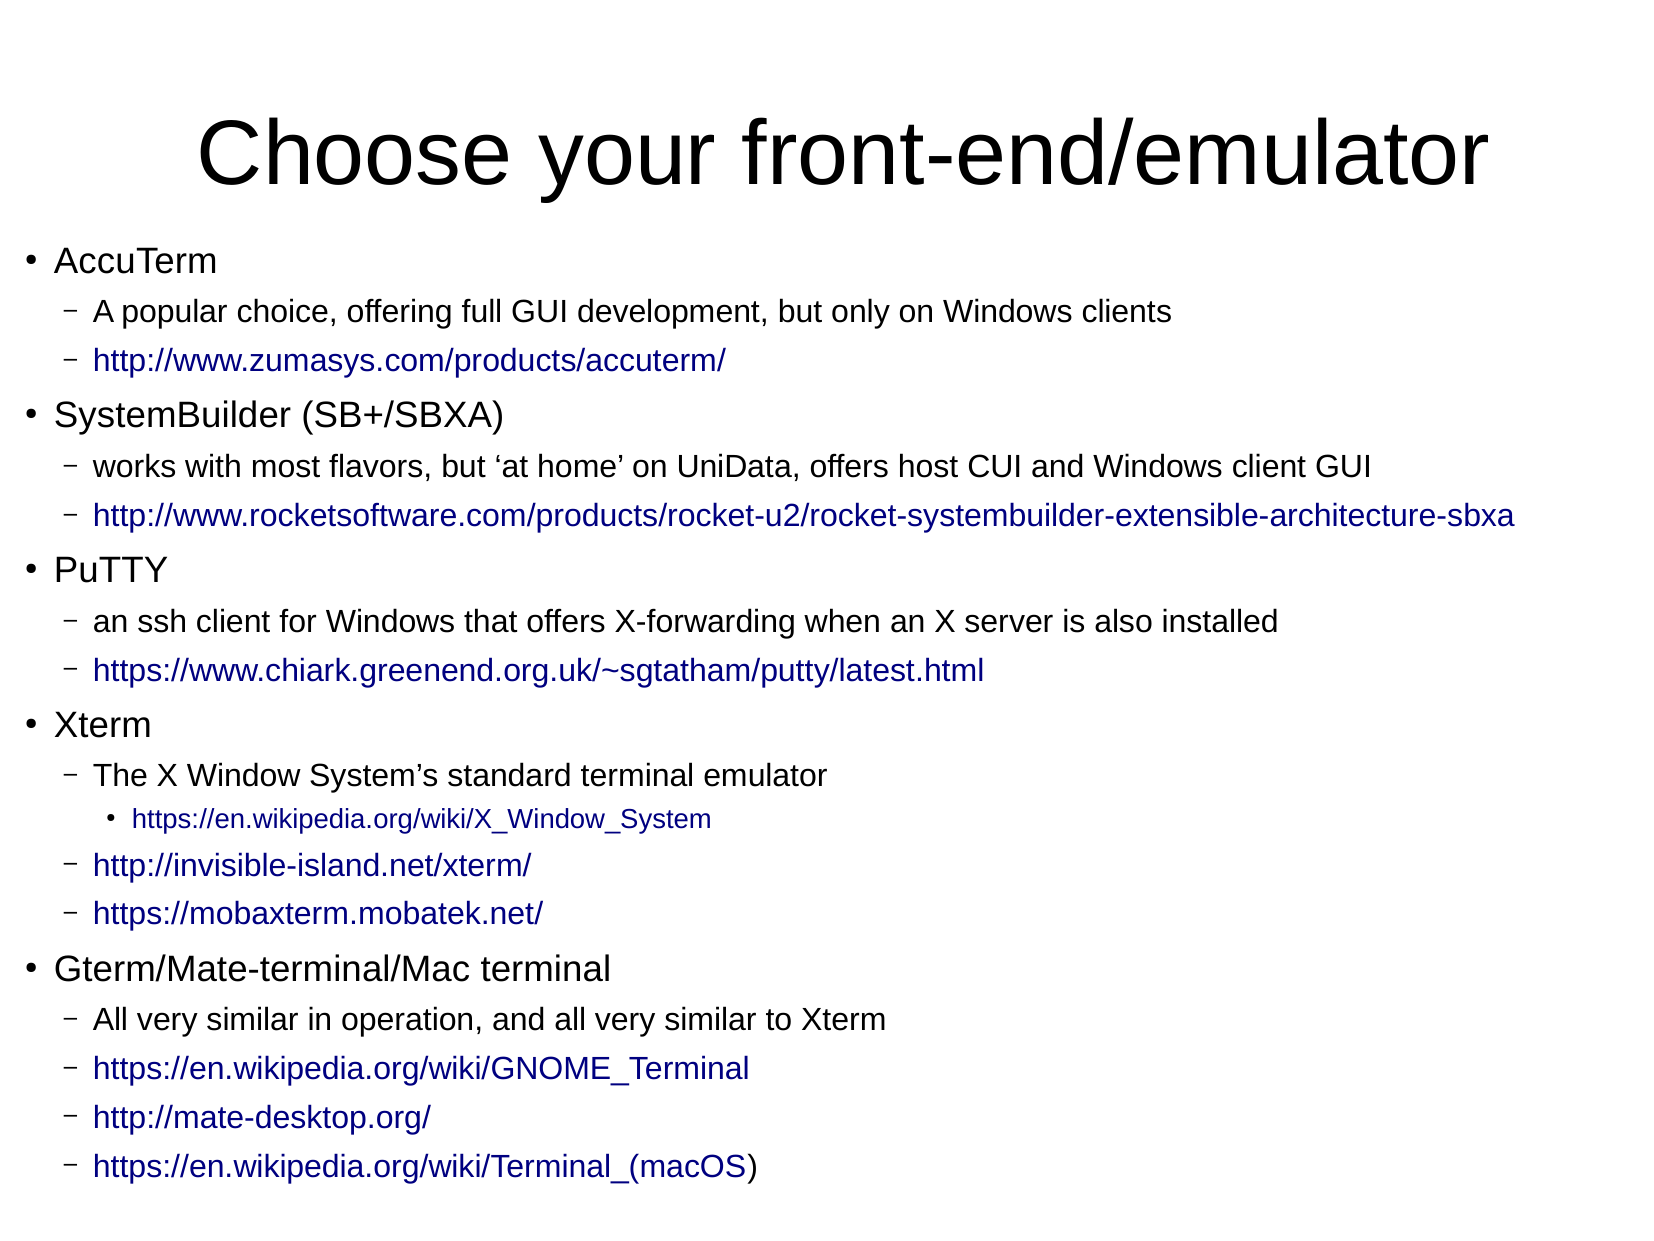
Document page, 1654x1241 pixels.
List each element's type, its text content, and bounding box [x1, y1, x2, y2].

list AccuTerm A popular choice, offering full GUI development, but only on Windows clients http://www.zumasys.com/products/accuterm/ SystemBuilder (SB+/SBXA) works with most flavors, but ‘at home’ on UniData, offers host CUI and Windows client GUI http://www.rocketsoftware.com/products/rocket-u2/rocket-systembuilder-extensible-architecture-sbxa PuTTY an ssh client for Windows that offers X-forwarding when an X server is also installed https://www.chiark.greenend.org.uk/~sgtatham/putty/latest.html Xterm The X Window System’s standard terminal emulator https://en.wikipedia.org/wiki/X_Window_System http://invisible-island.net/xterm/ https://mobaxterm.mobatek.net/ Gterm/Mate-terminal/Mac terminal All very similar in operation, and all very similar to Xterm https://en.wikipedia.org/wiki/GNOME_Terminal http://mate-desktop.org/ https://en.wikipedia.org/wiki/Terminal_(macOS) [15, 240, 1636, 1186]
title Choose your front-end/emulator [82, 49, 1571, 240]
